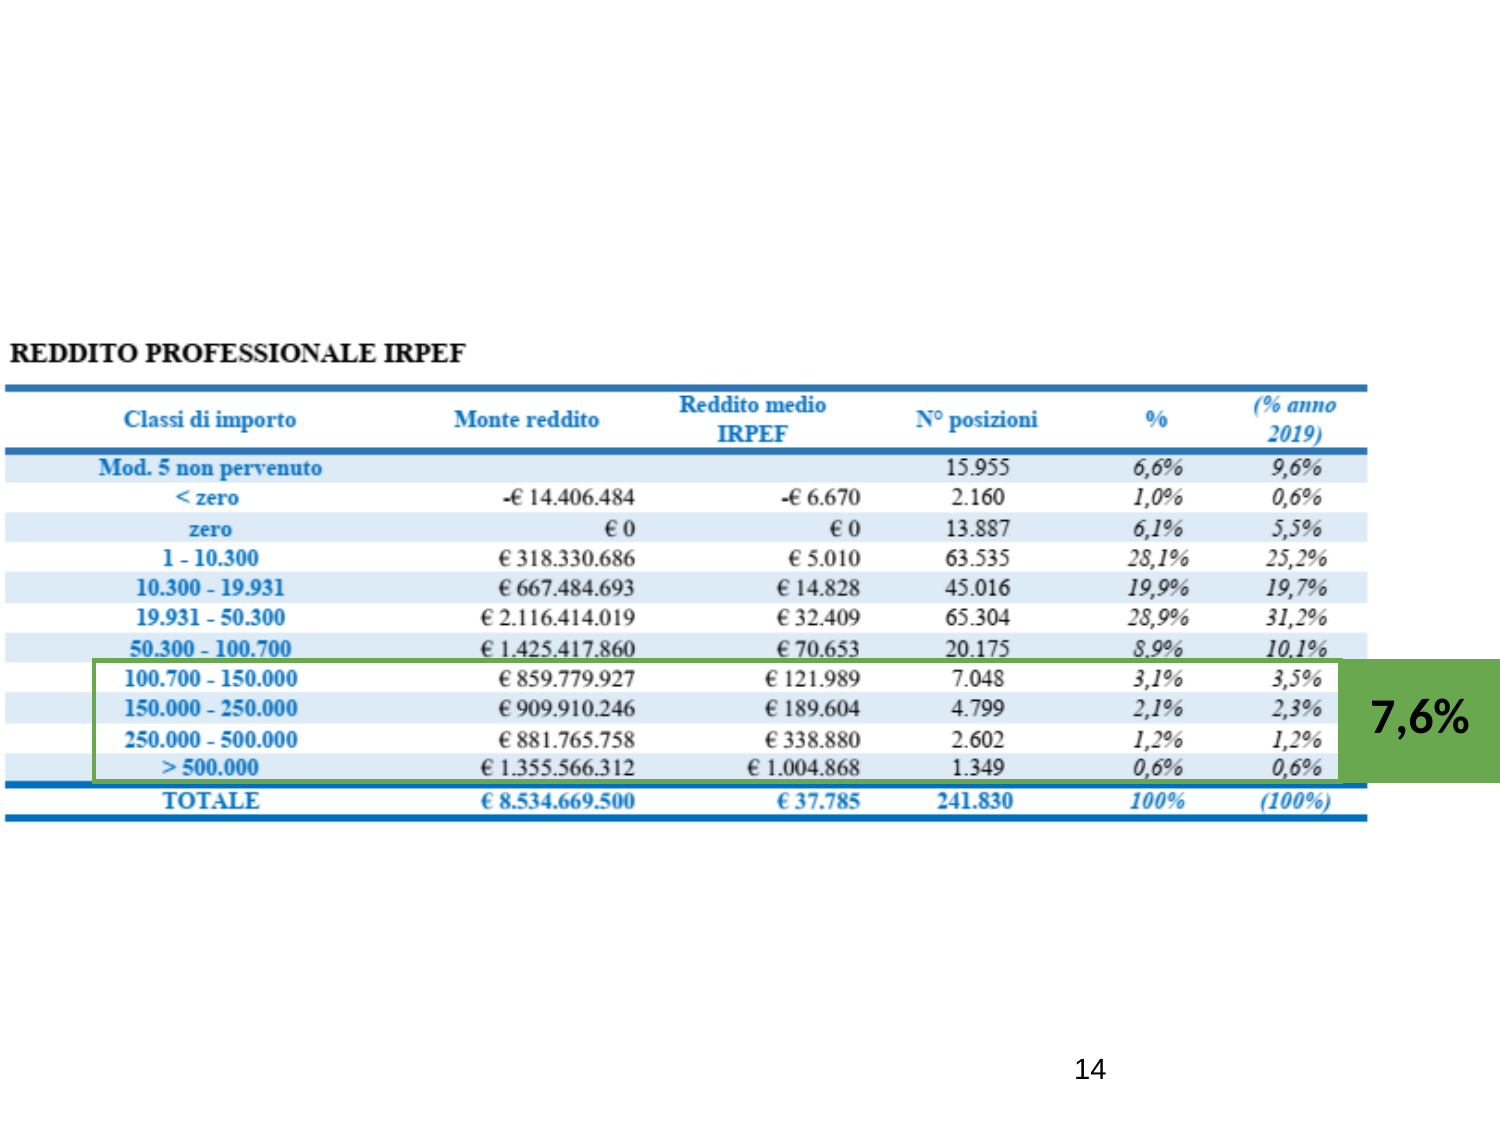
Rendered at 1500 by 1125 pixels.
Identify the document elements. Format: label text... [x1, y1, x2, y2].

text_box 7,6% [1340, 660, 1500, 782]
picture [0, 333, 1377, 837]
text_box [1059, 1042, 1397, 1103]
picture [96, 663, 1338, 779]
